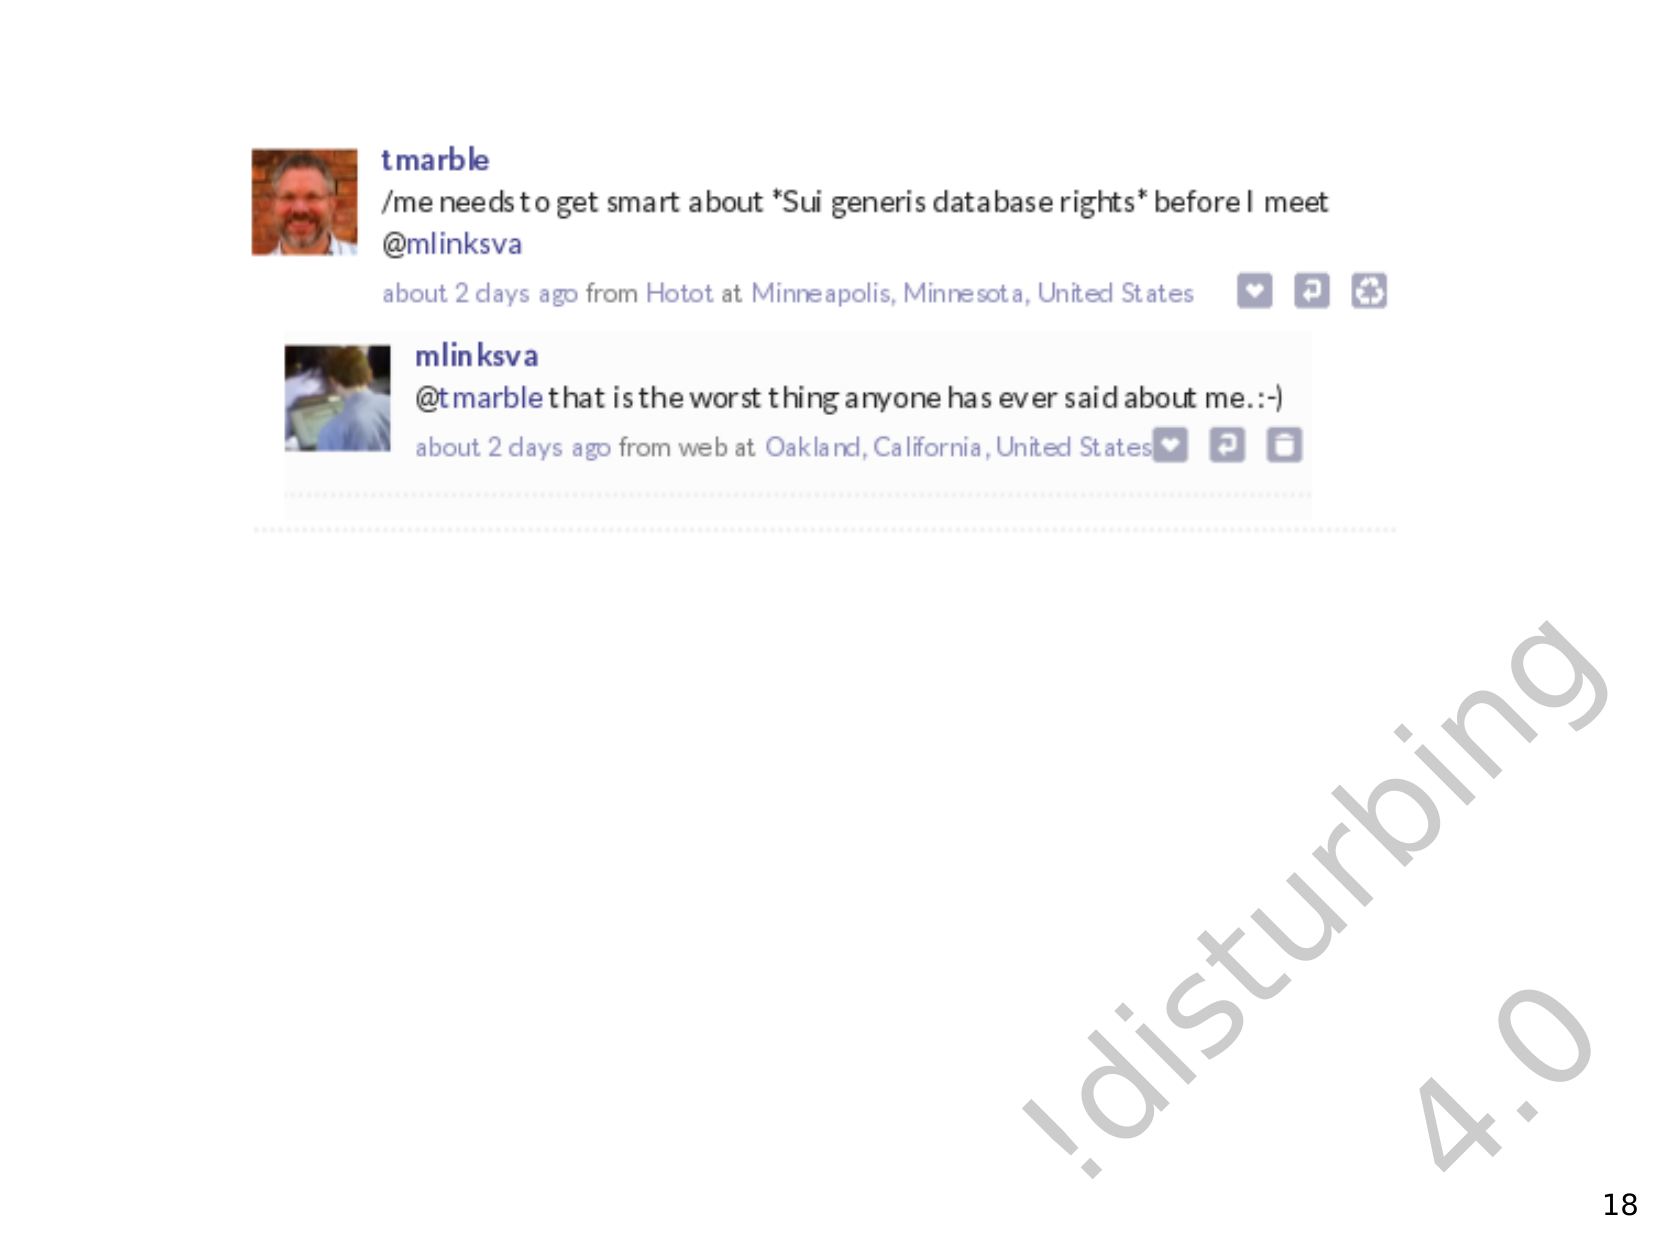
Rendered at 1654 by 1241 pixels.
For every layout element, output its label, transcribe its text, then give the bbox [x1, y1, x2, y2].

text_box 4.0 [1350, 934, 1651, 1234]
picture [226, 107, 1427, 559]
text_box !disturbing [972, 558, 1648, 1234]
